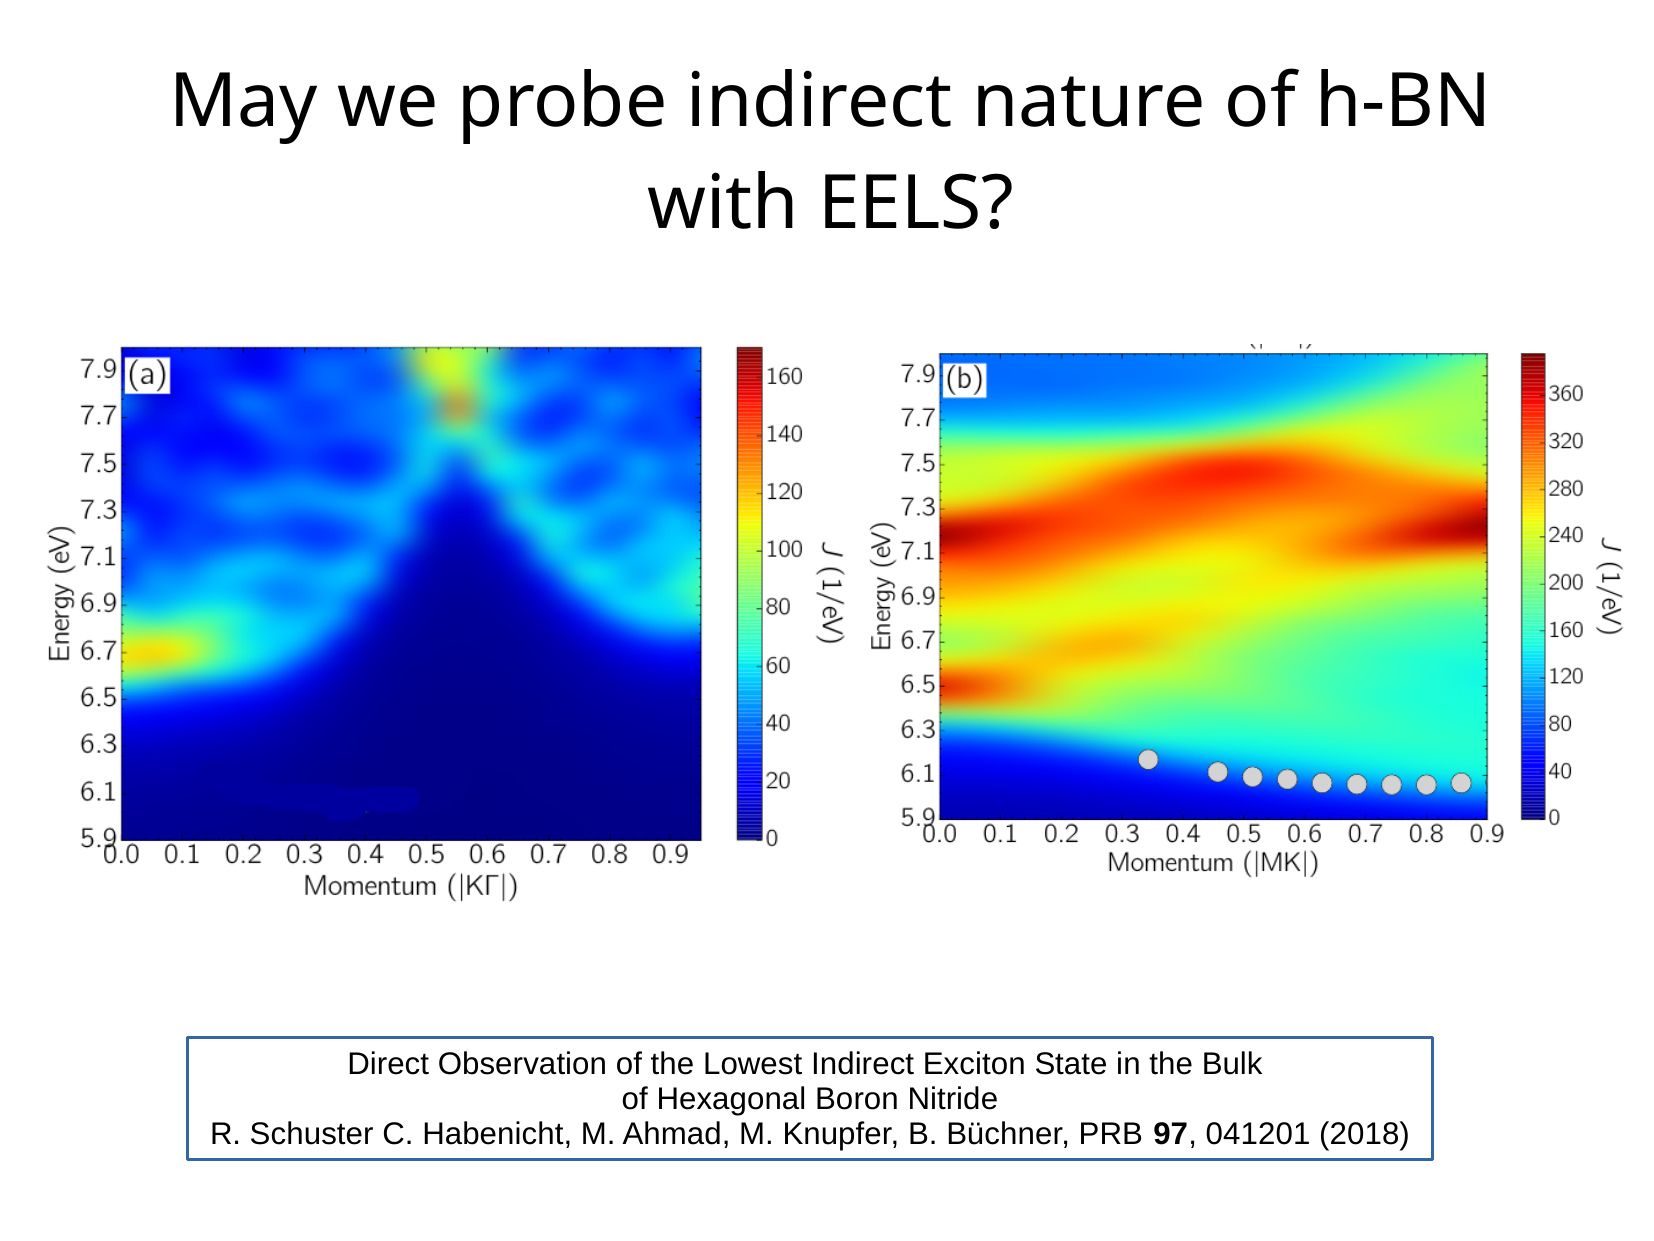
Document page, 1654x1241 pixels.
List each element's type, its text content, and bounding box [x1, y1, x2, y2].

title May we probe indirect nature of h-BN with EELS? [86, 55, 1576, 241]
picture [38, 335, 856, 906]
text_box Direct Observation of the Lowest Indirect Exciton State in the Bulk of Hexagonal Boron Nitride R. Schuster C. Habenicht, M. Ahmad, M. Knupfer, B. Büchner, PRB 97, 041201 (2018) [187, 1037, 1433, 1160]
picture [869, 344, 1636, 886]
